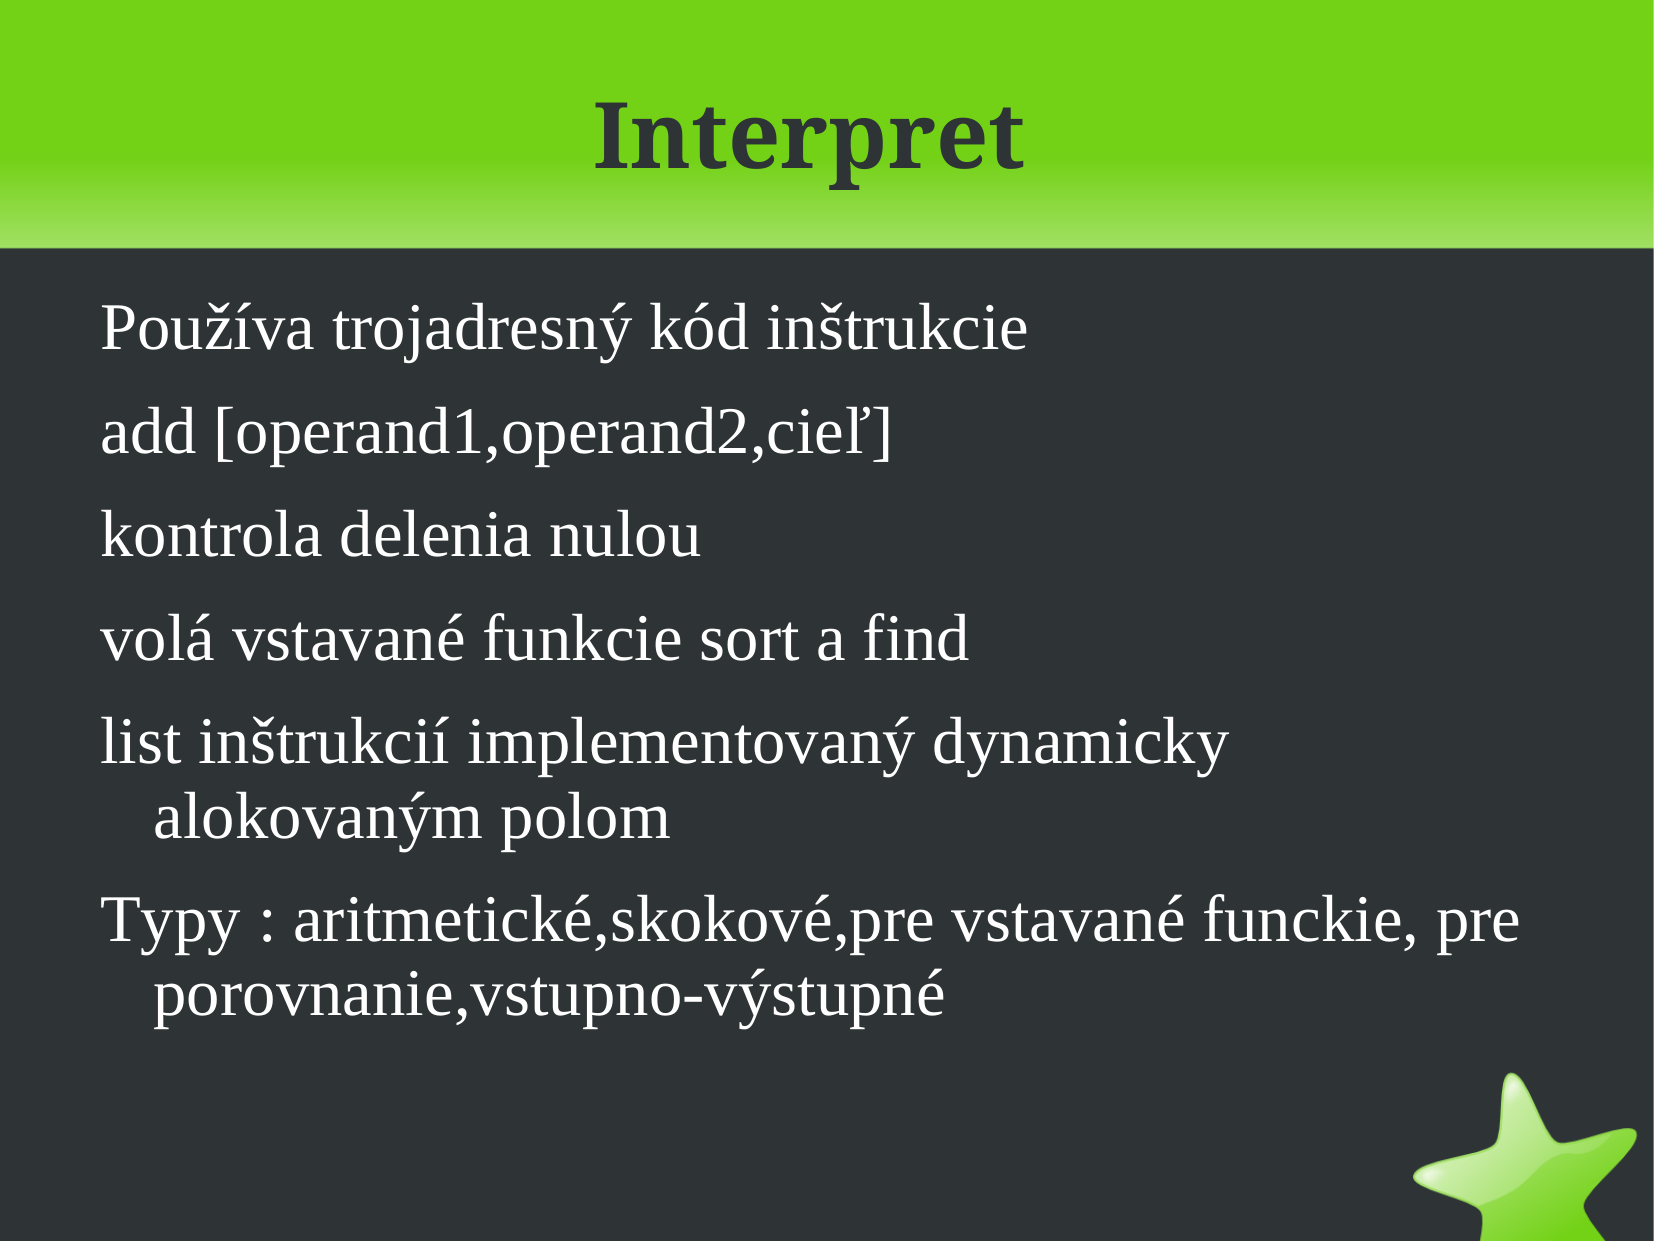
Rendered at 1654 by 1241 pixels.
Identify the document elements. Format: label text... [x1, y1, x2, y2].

title Interpret [76, 29, 1565, 237]
picture [0, 0, 1654, 1241]
list Používa trojadresný kód inštrukcie add [operand1,operand2,cieľ] kontrola delenia nulou volá vstavané funkcie sort a find list inštrukcií implementovaný dynamicky alokovaným polom Typy : aritmetické,skokové,pre vstavané funckie, pre porovnanie,vstupno-výstupné [82, 290, 1571, 1109]
